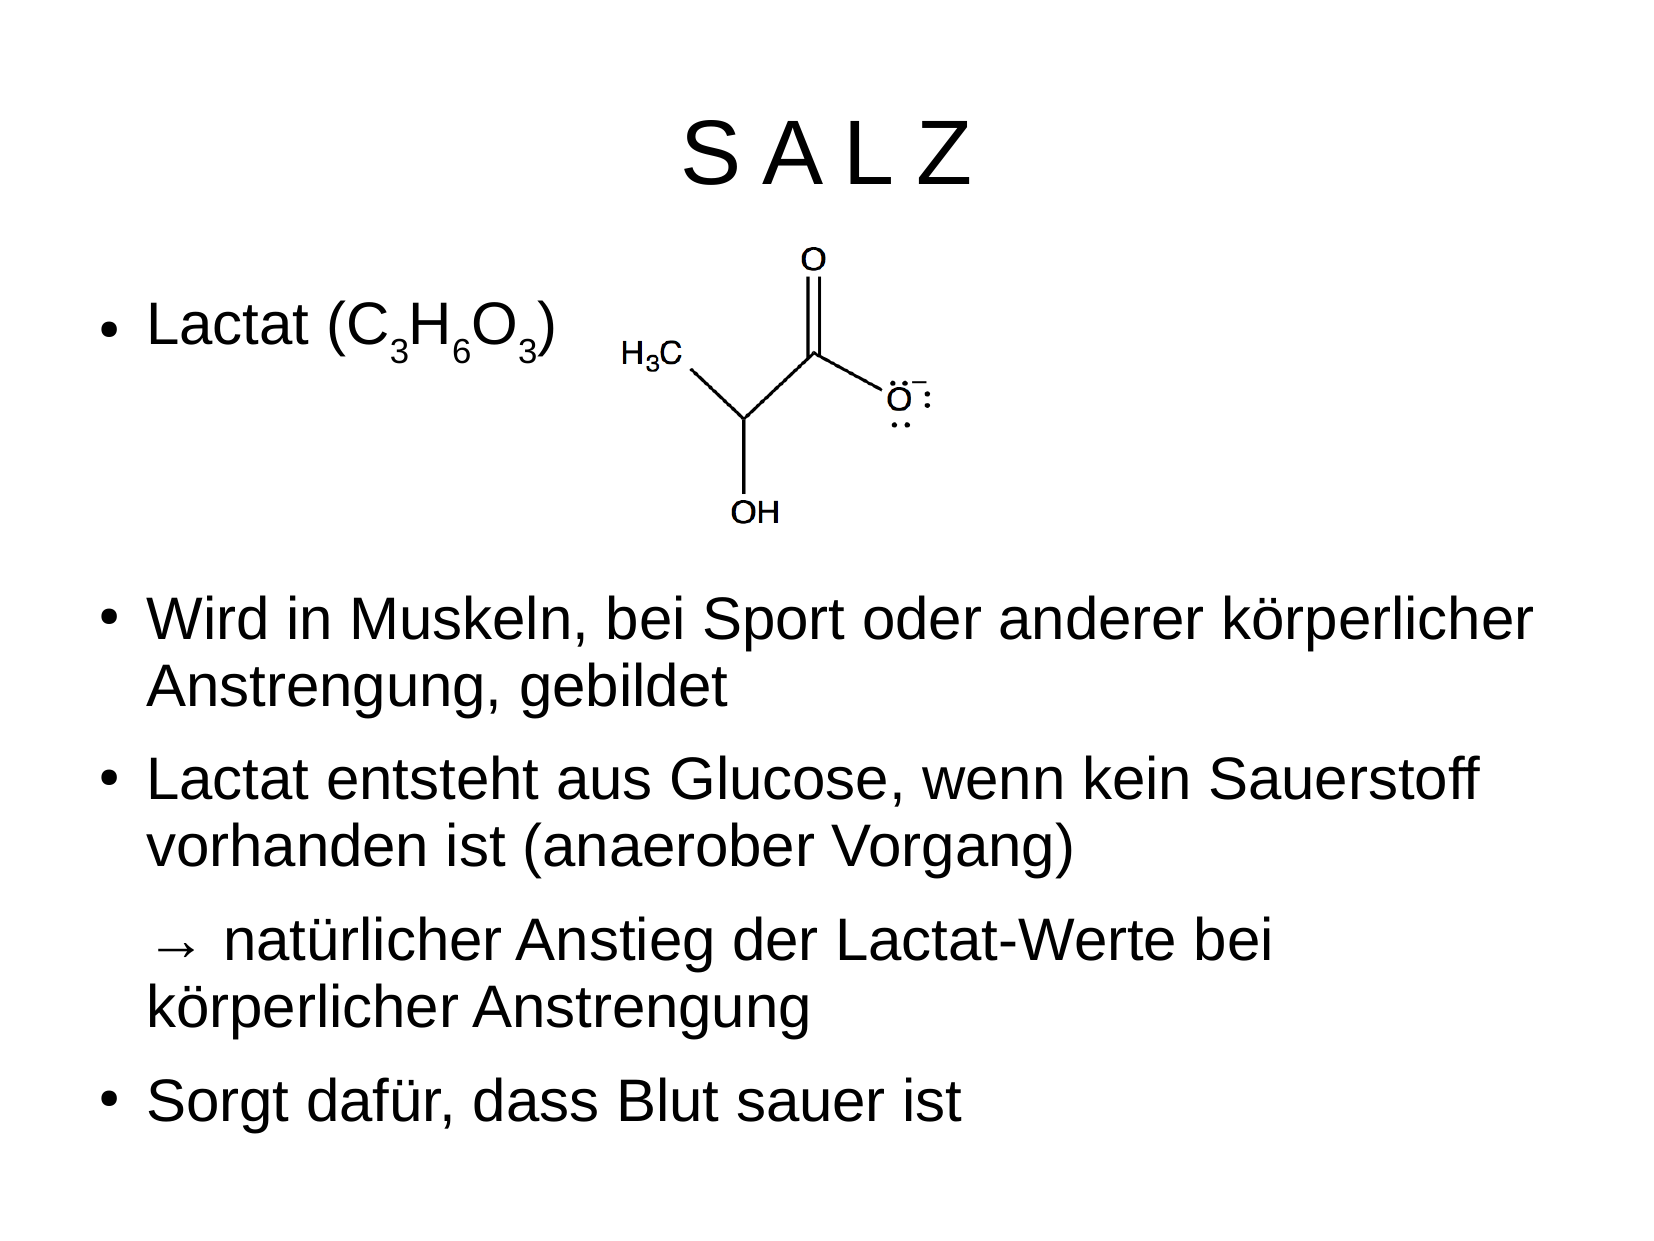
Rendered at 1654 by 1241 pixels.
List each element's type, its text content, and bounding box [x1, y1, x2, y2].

list Lactat (C3H6O3) Wird in Muskeln, bei Sport oder anderer körperlicher Anstrengung, gebildet Lactat entsteht aus Glucose, wenn kein Sauerstoff vorhanden ist (anaerober Vorgang) → natürlicher Anstieg der Lactat-Werte bei körperlicher Anstrengung Sorgt dafür, dass Blut sauer ist [82, 290, 1571, 1134]
title S A L Z [82, 49, 1571, 257]
picture [600, 217, 957, 544]
